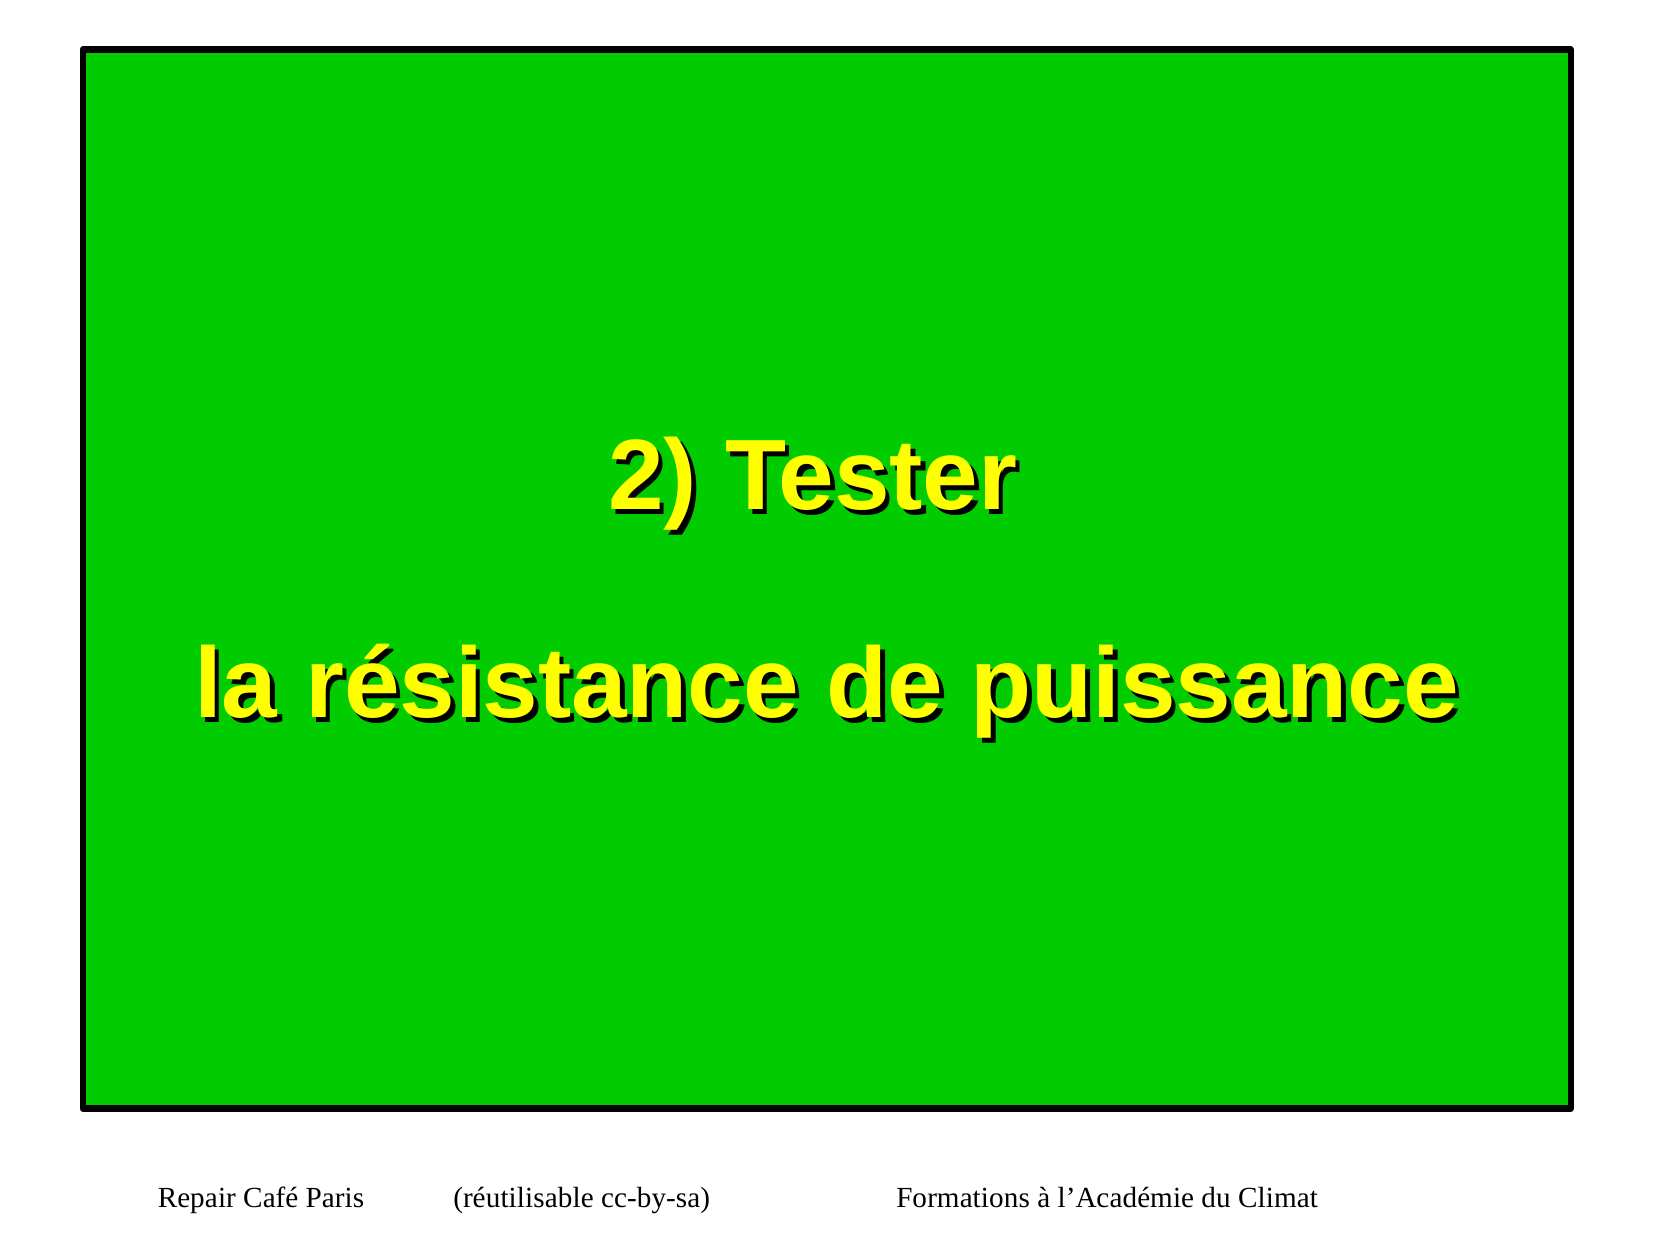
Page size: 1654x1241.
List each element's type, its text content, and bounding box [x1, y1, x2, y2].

subtitle 2) Tester la résistance de puissance [82, 49, 1571, 1109]
